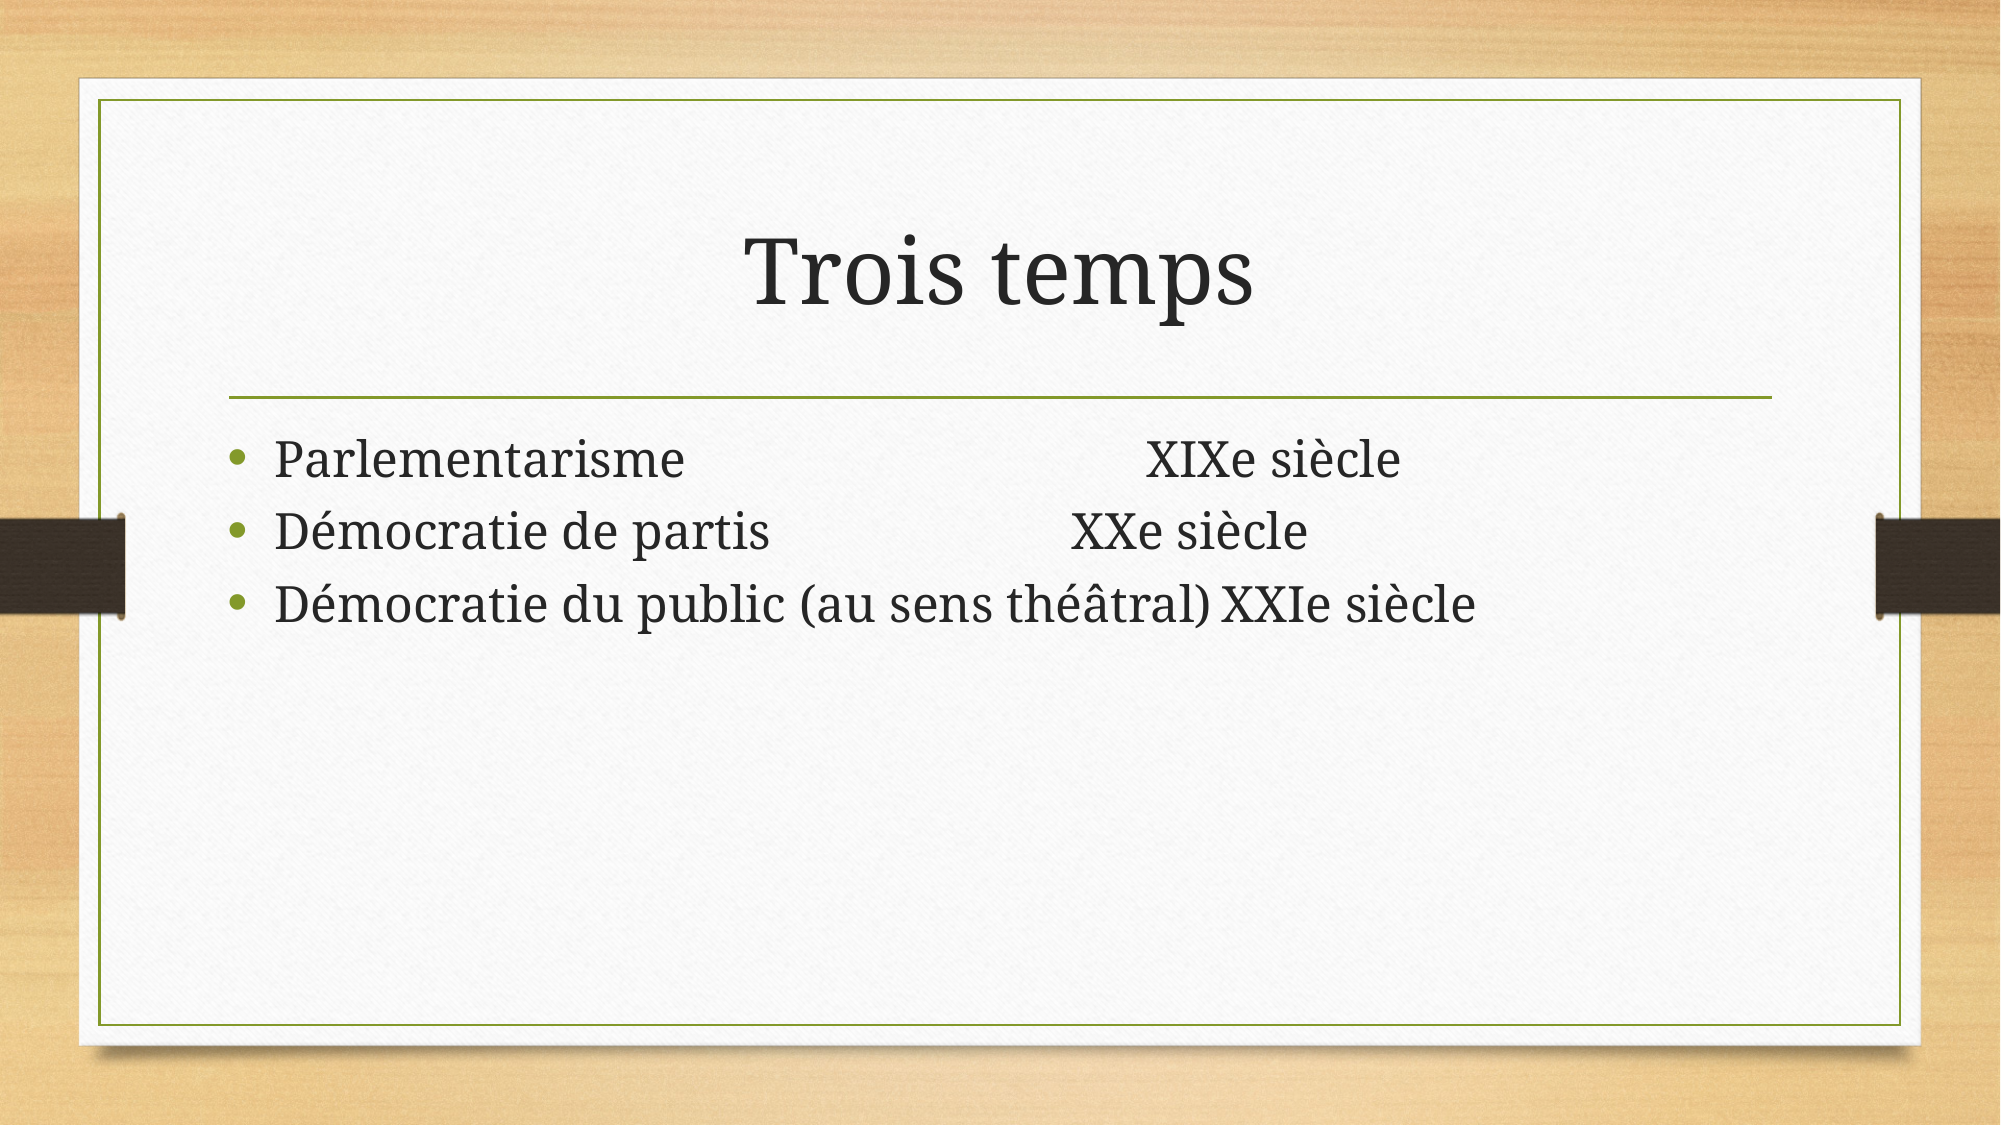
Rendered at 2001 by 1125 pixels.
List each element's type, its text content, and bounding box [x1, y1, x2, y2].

list Parlementarisme XIXe siècle Démocratie de partis XXe siècle Démocratie du public (au sens théâtral) XXIe siècle [212, 419, 1788, 964]
title Trois temps [212, 161, 1788, 376]
